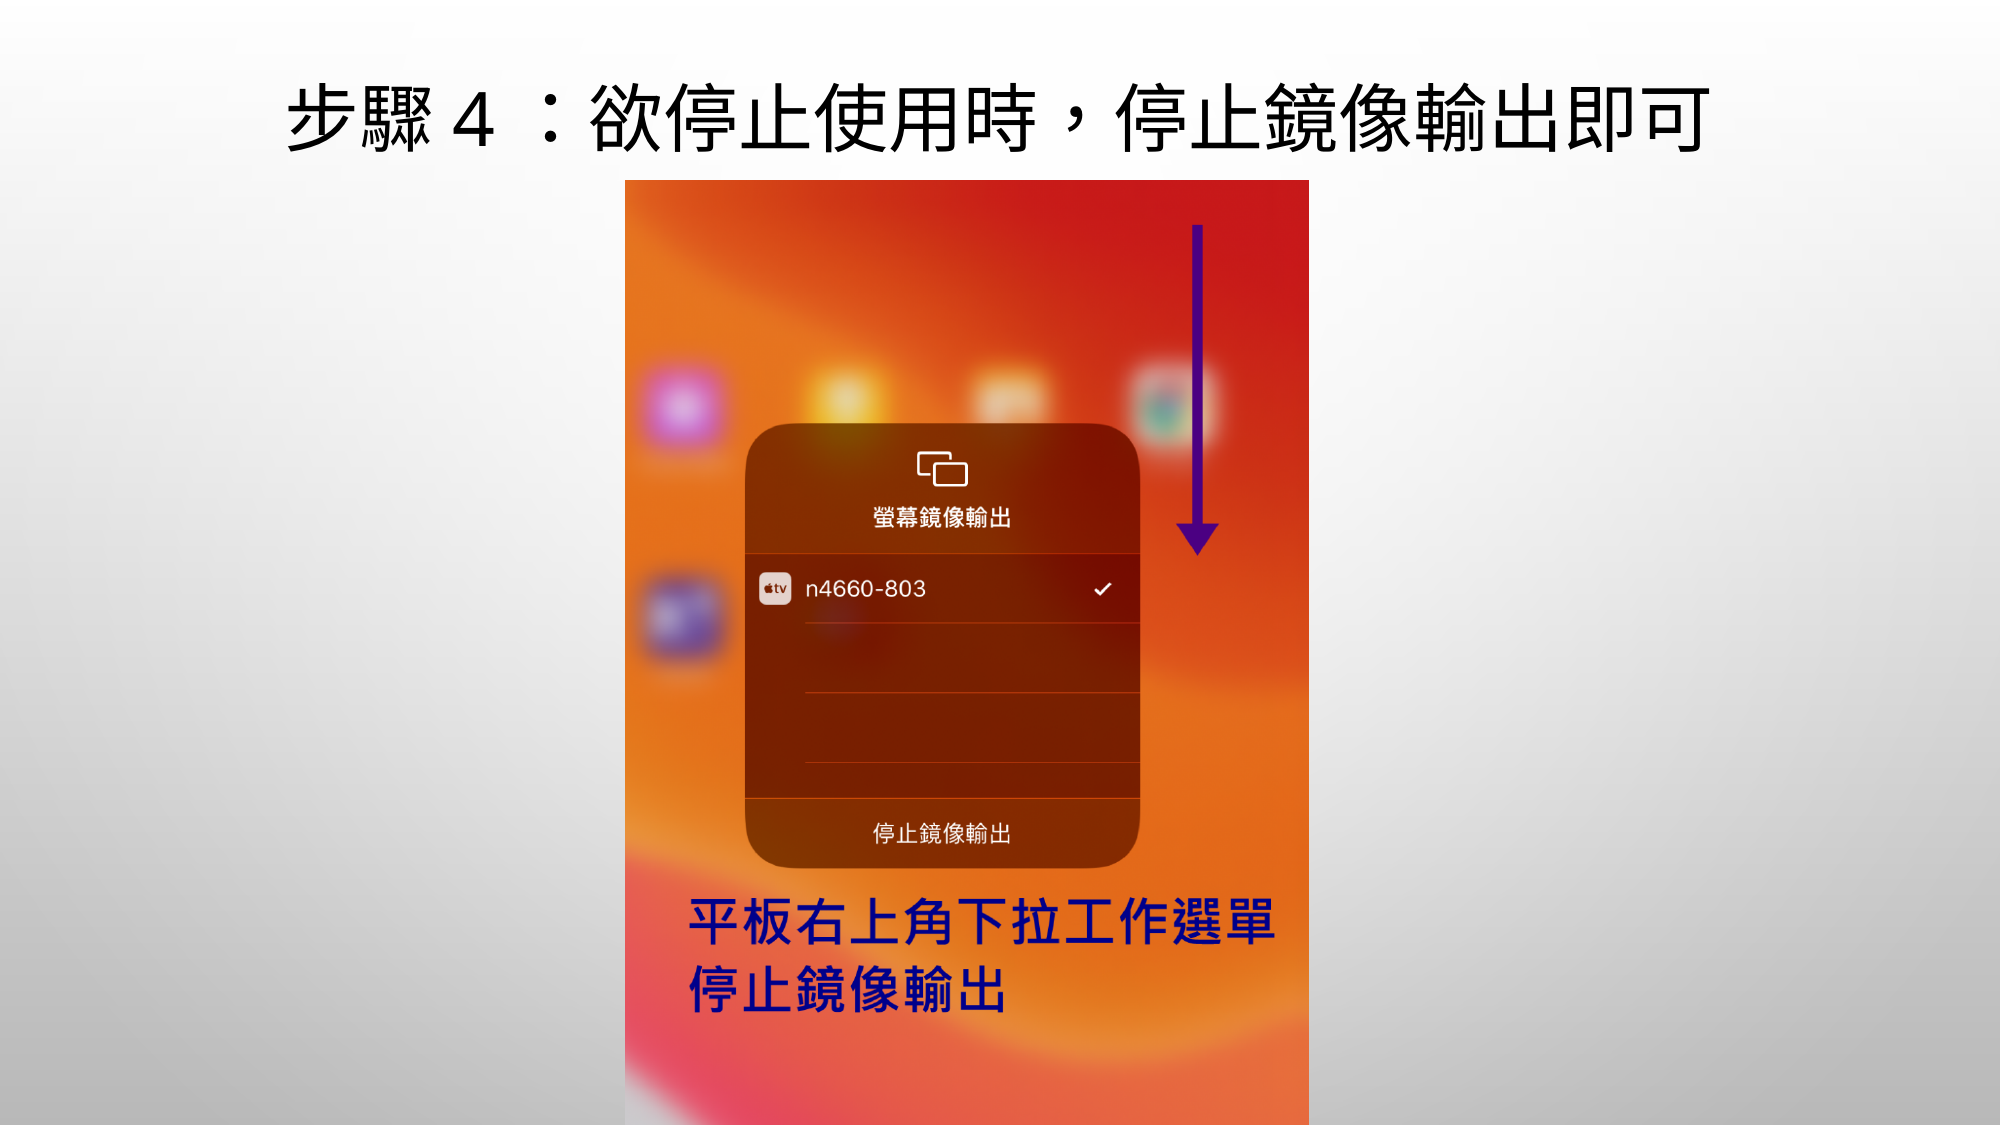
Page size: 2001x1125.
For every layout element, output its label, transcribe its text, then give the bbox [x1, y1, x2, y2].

picture [625, 180, 1309, 1125]
title 步驟4：欲停止使用時，停止鏡像輸出即可 [48, 13, 1951, 231]
